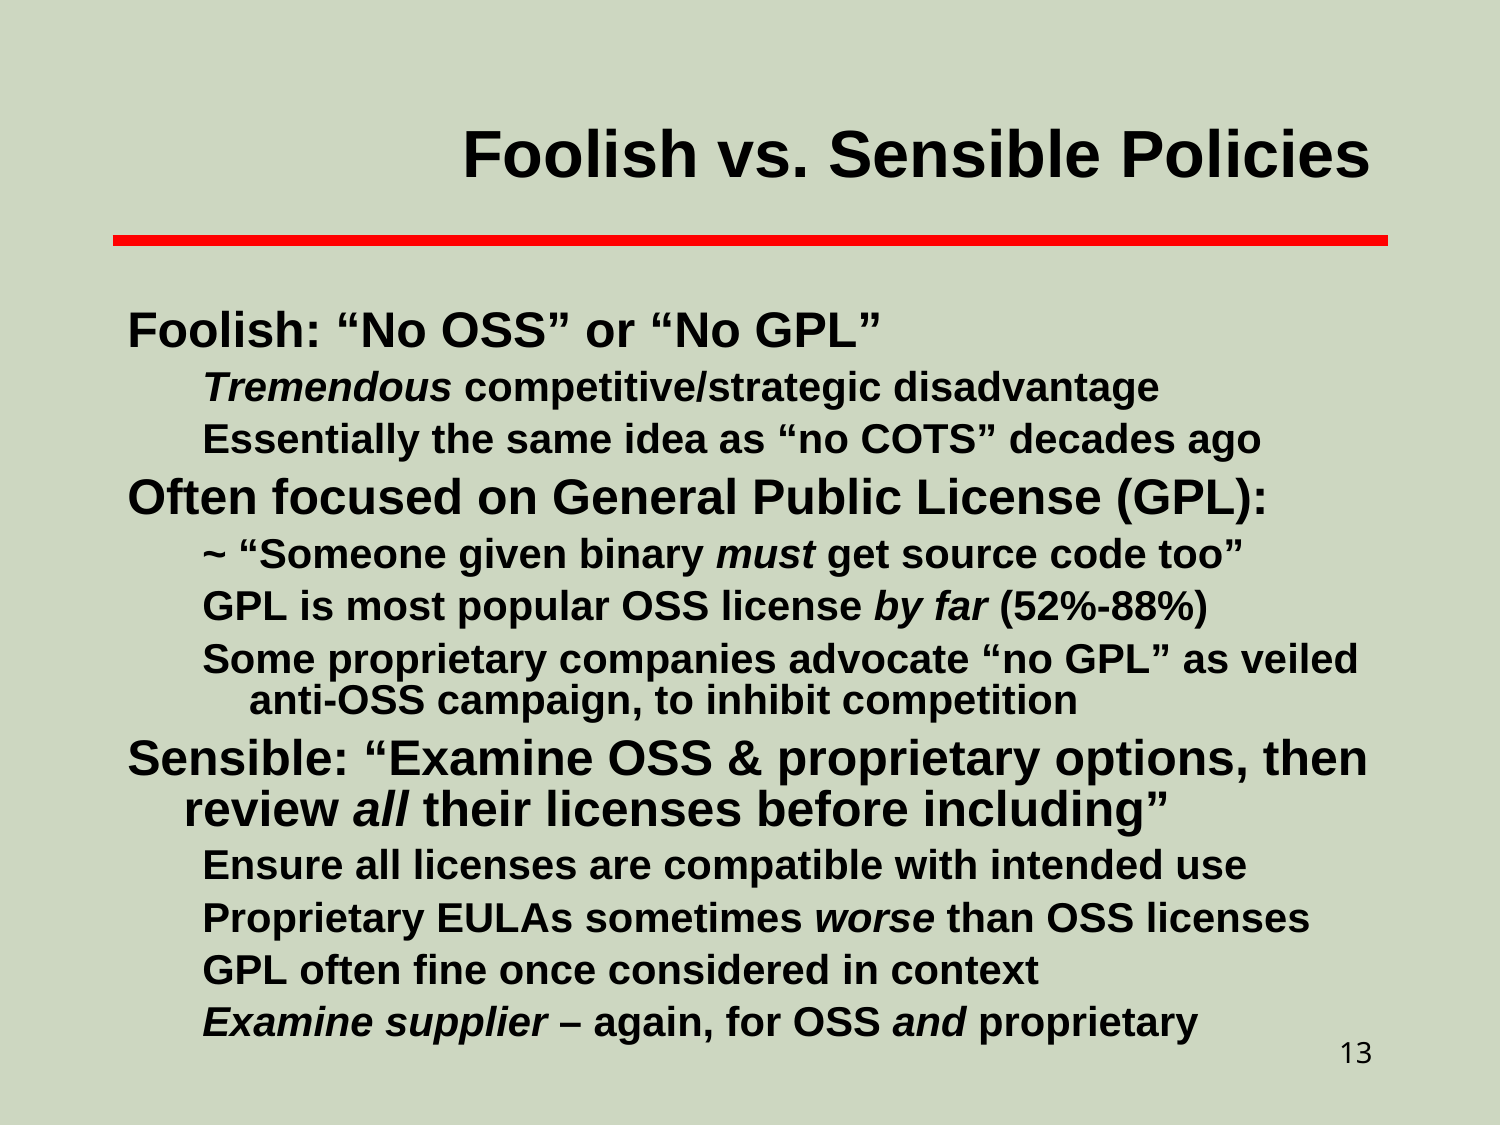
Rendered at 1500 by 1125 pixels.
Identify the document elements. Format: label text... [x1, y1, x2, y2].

title Foolish vs. Sensible Policies [337, 85, 1388, 224]
list Foolish: “No OSS” or “No GPL” Tremendous competitive/strategic disadvantage Essentially the same idea as “no COTS” decades ago Often focused on General Public License (GPL): ~ “Someone given binary must get source code too” GPL is most popular OSS license by far (52%-88%) Some proprietary companies advocate “no GPL” as veiled anti-OSS campaign, to inhibit competition Sensible: “Examine OSS & proprietary options, then review all their licenses before including” Ensure all licenses are compatible with intended use Proprietary EULAs sometimes worse than OSS licenses GPL often fine once considered in context Examine supplier – again, for OSS and proprietary [112, 299, 1388, 1125]
